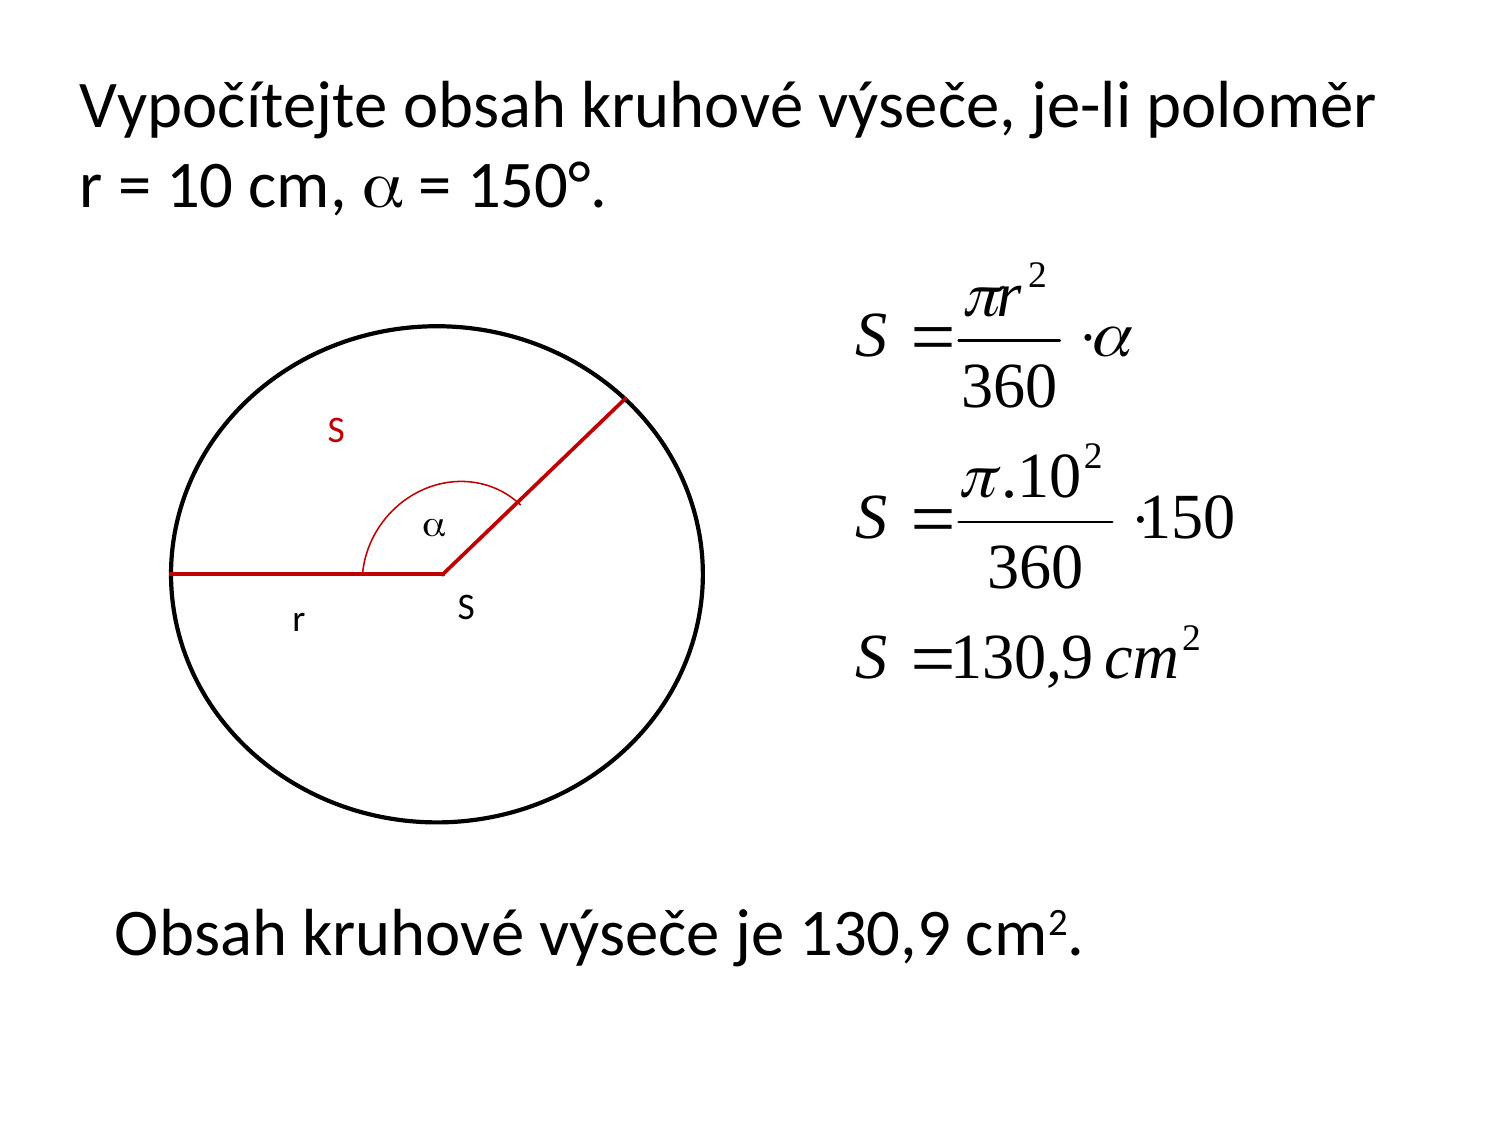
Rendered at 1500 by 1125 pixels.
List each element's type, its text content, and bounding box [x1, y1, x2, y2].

title Vypočítejte obsah kruhové výseče, je-li poloměr r = 10 cm,  = 150°. [64, 0, 1415, 282]
text_box  [407, 491, 597, 553]
text_box S [442, 574, 609, 635]
list [75, 243, 1426, 1006]
text_box Obsah kruhové výseče je 130,9 cm2. [100, 881, 1128, 977]
text_box r [277, 586, 361, 647]
chart [844, 243, 1247, 705]
text_box S [312, 397, 432, 458]
